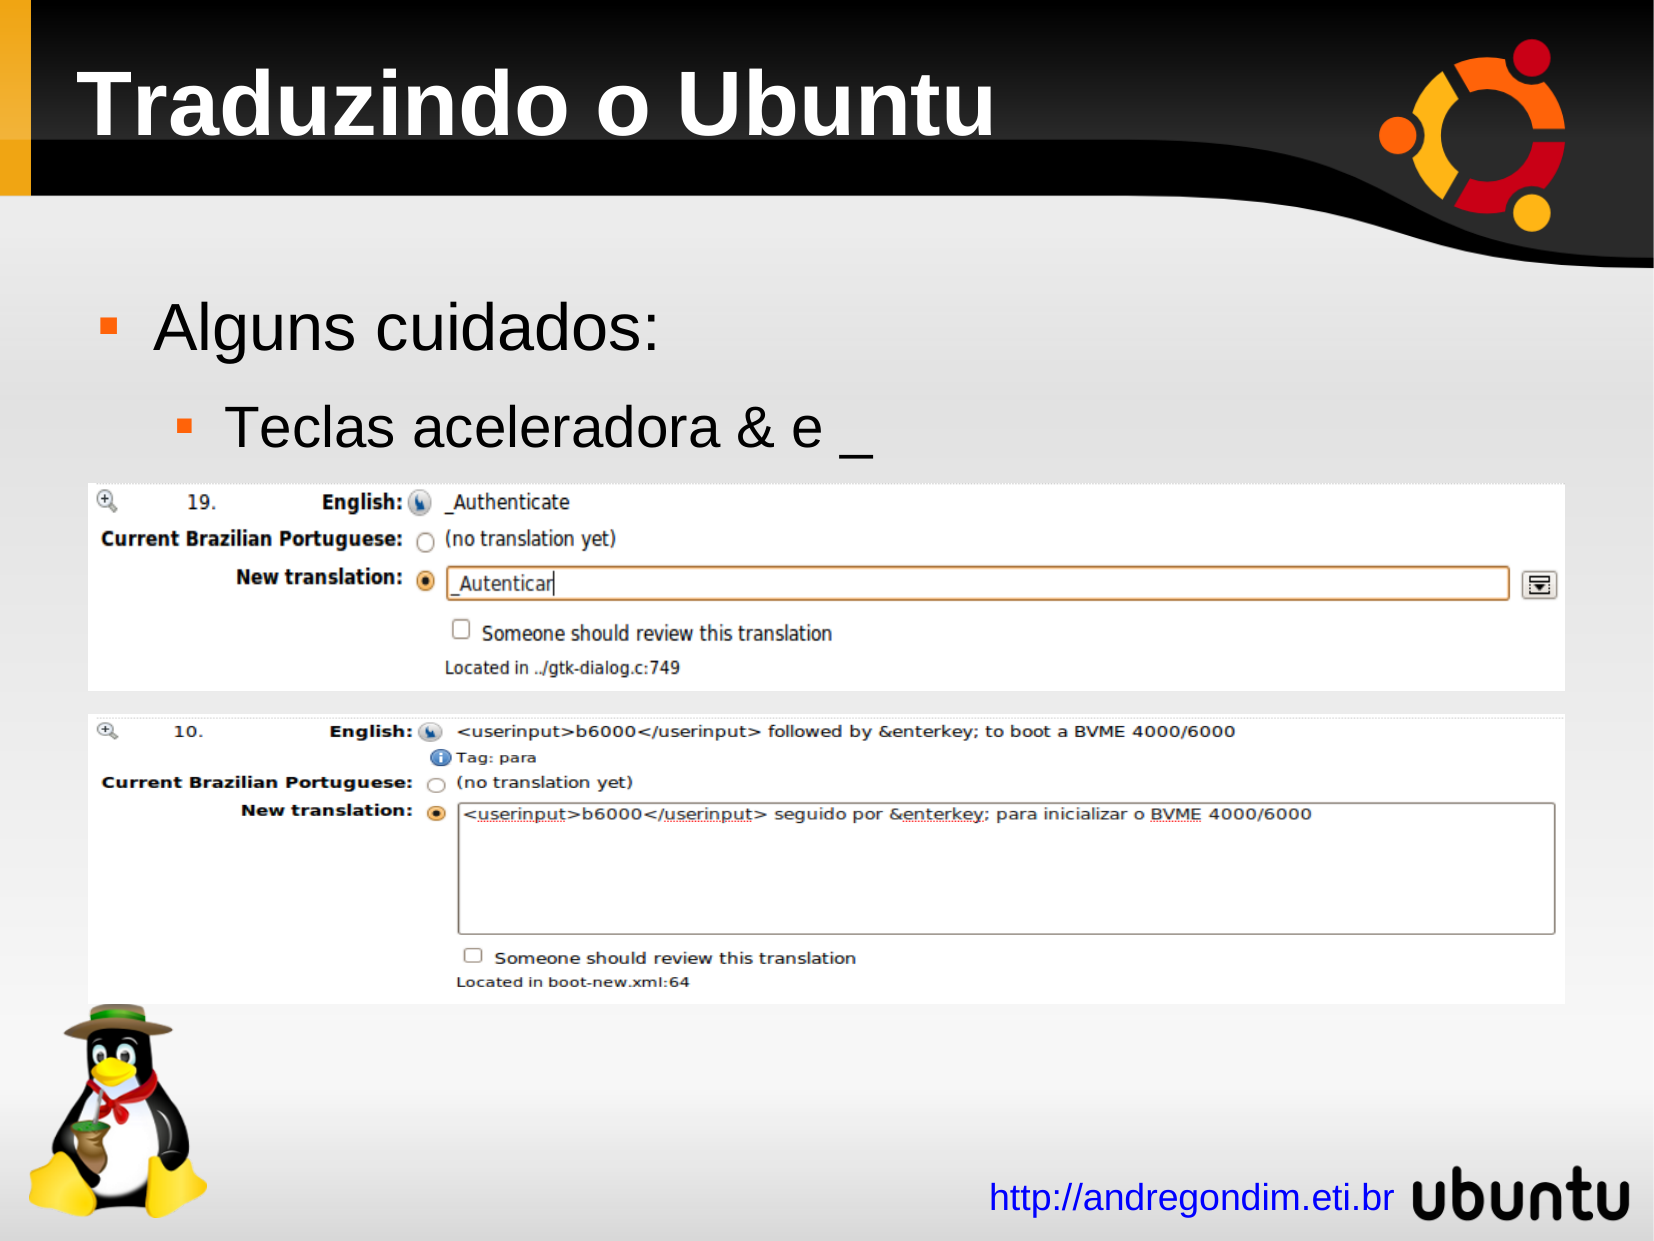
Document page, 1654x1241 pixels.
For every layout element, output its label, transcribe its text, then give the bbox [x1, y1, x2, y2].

title Traduzindo o Ubuntu [76, 7, 1565, 200]
picture [0, 0, 1654, 1241]
list Alguns cuidados: Teclas aceleradora & e _ [82, 290, 1571, 532]
